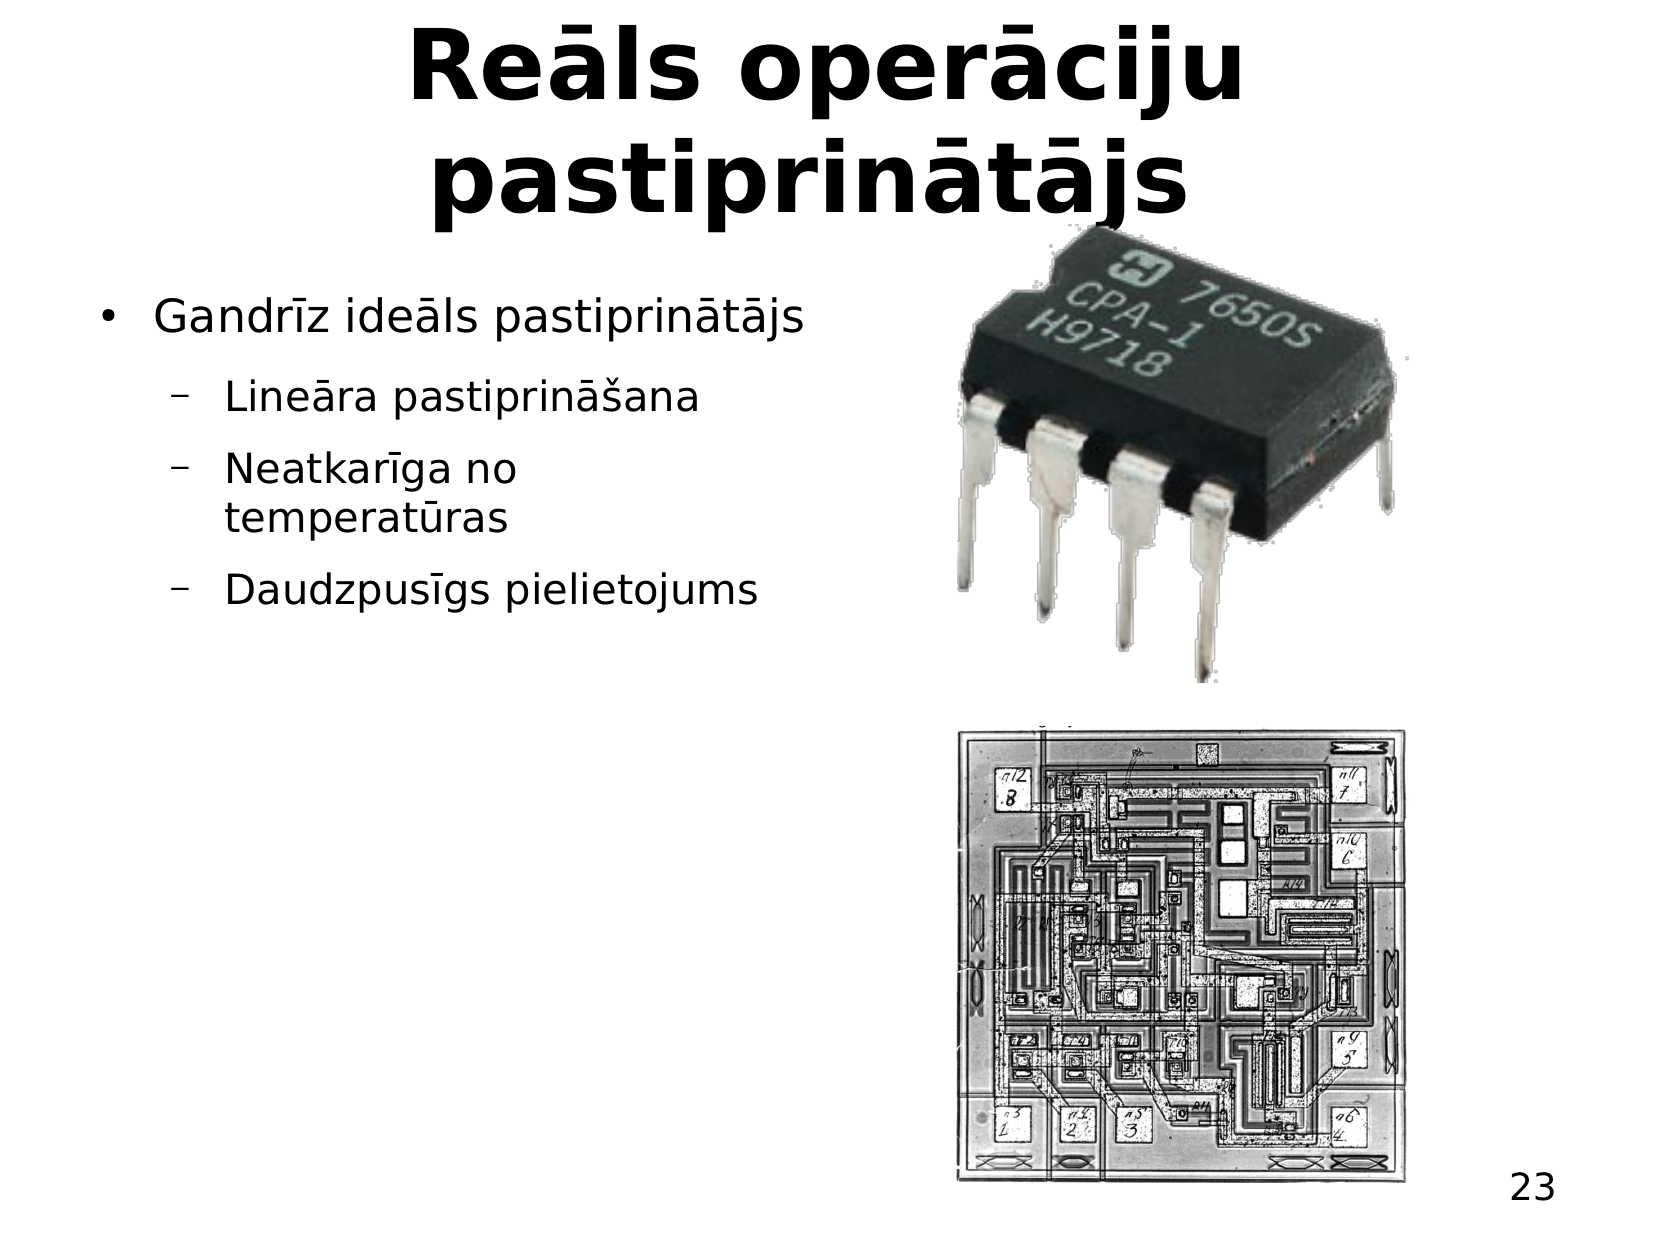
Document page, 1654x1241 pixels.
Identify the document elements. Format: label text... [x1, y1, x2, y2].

picture [956, 726, 1410, 1185]
title Reāls operāciju pastiprinātājs [82, 0, 1571, 255]
list Gandrīz ideāls pastiprinātājs Lineāra pastiprināšana Neatkarīga no temperatūras Daudzpusīgs pielietojums [82, 290, 809, 1010]
picture [957, 224, 1409, 683]
